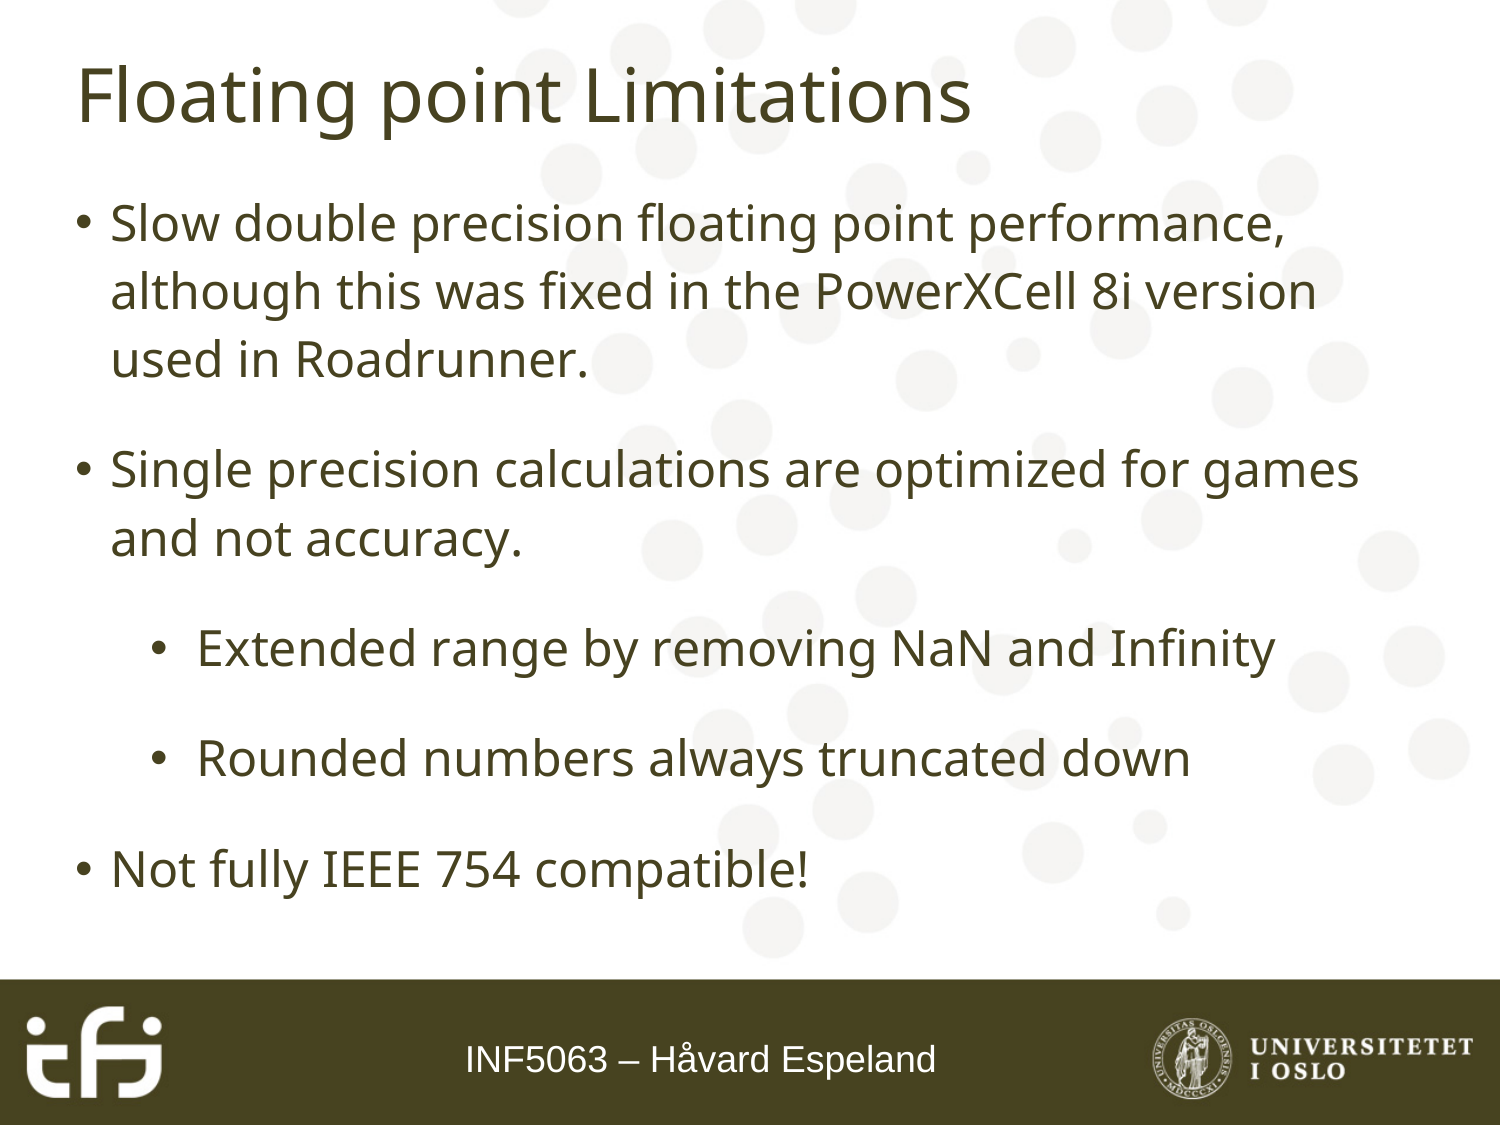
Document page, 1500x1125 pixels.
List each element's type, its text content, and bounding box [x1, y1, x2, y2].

title Floating point Limitations [75, 40, 1426, 146]
picture [0, 0, 1500, 1125]
list Slow double precision floating point performance, although this was fixed in the PowerXCell 8i version used in Roadrunner. Single precision calculations are optimized for games and not accuracy. Extended range by removing NaN and Infinity Rounded numbers always truncated down Not fully IEEE 754 compatible! [75, 187, 1426, 938]
